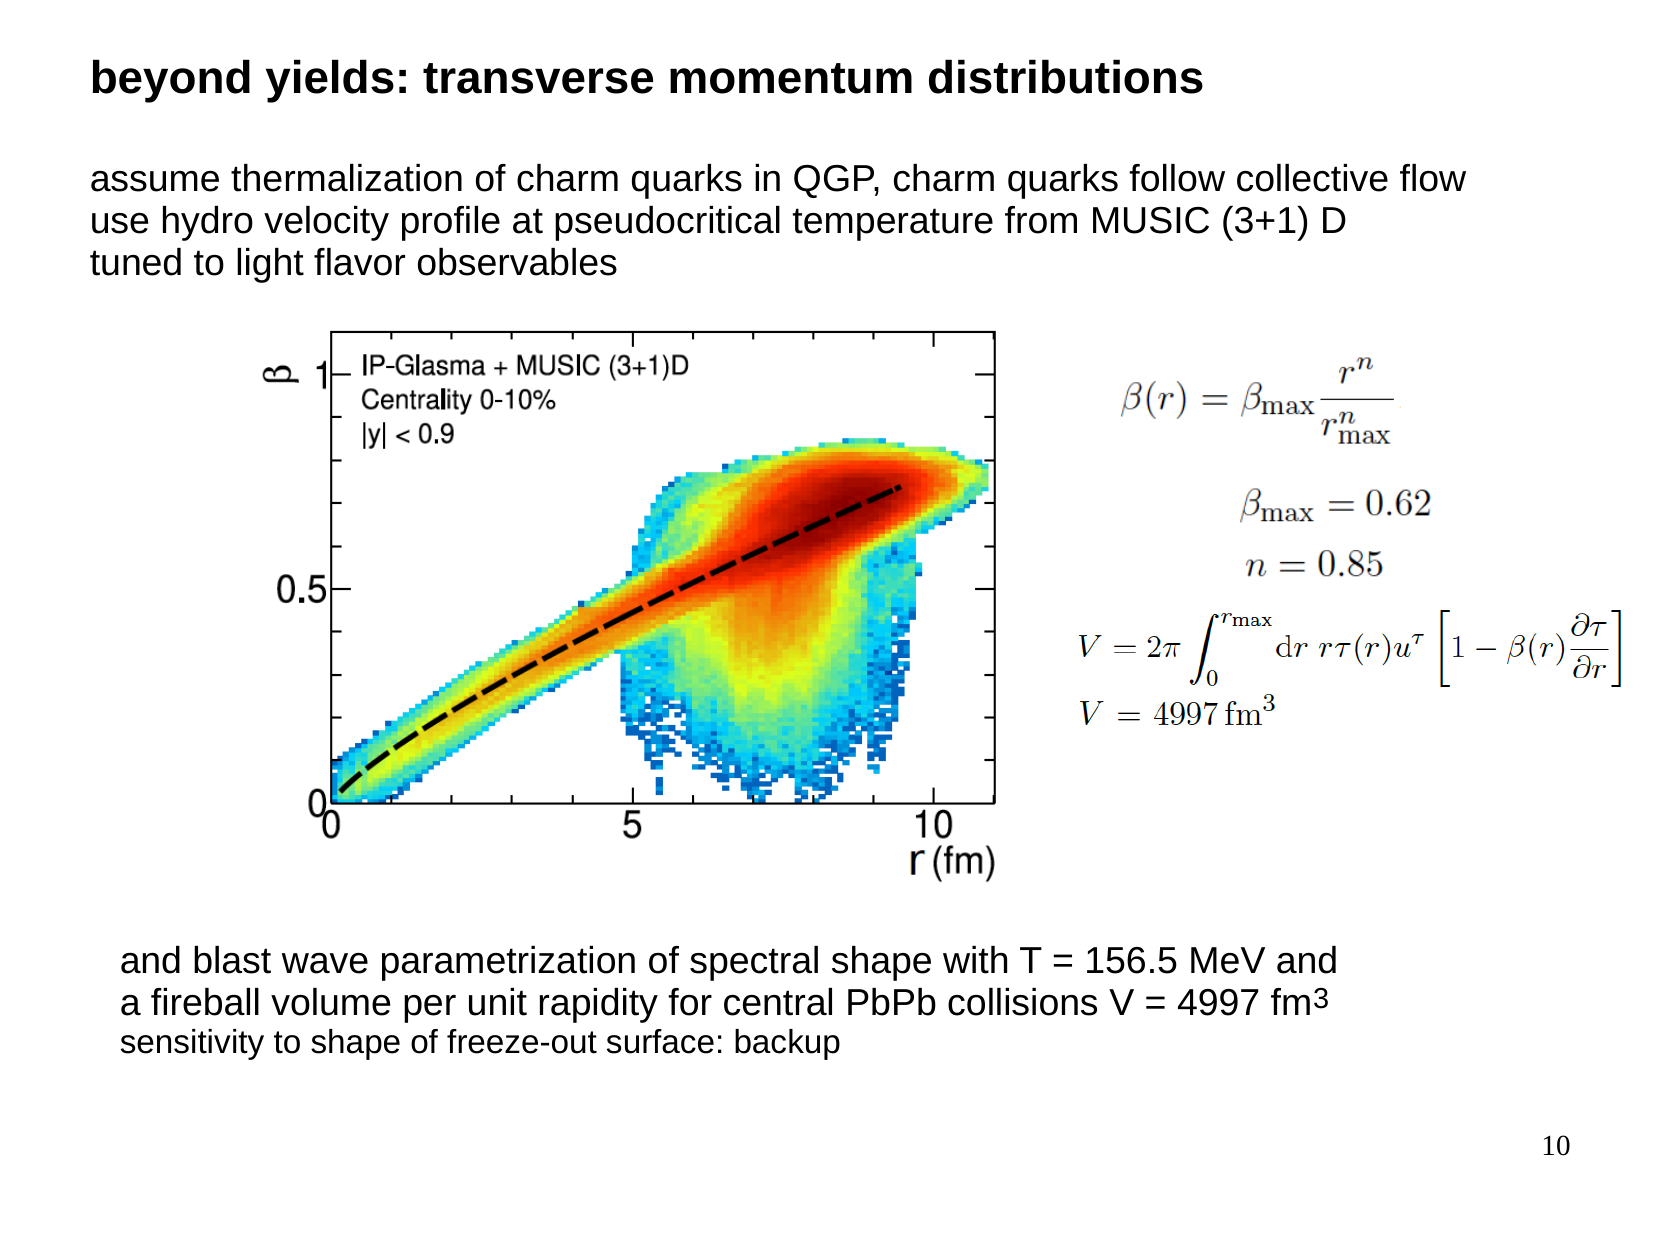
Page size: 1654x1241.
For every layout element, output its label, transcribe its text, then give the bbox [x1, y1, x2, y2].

picture [241, 298, 1029, 896]
text_box and blast wave parametrization of spectral shape with T = 156.5 MeV and a fireball volume per unit rapidity for central PbPb collisions V = 4997 fm3 sensitivity to shape of freeze-out surface: backup [105, 932, 1366, 1070]
text_box beyond yields: transverse momentum distributions [75, 45, 1561, 112]
text_box assume thermalization of charm quarks in QGP, charm quarks follow collective flow use hydro velocity profile at pseudocritical temperature from MUSIC (3+1) D tuned to light flavor observables [75, 150, 1606, 291]
picture [1238, 478, 1439, 540]
picture [1245, 543, 1397, 593]
picture [1099, 354, 1401, 452]
picture [1063, 603, 1646, 729]
